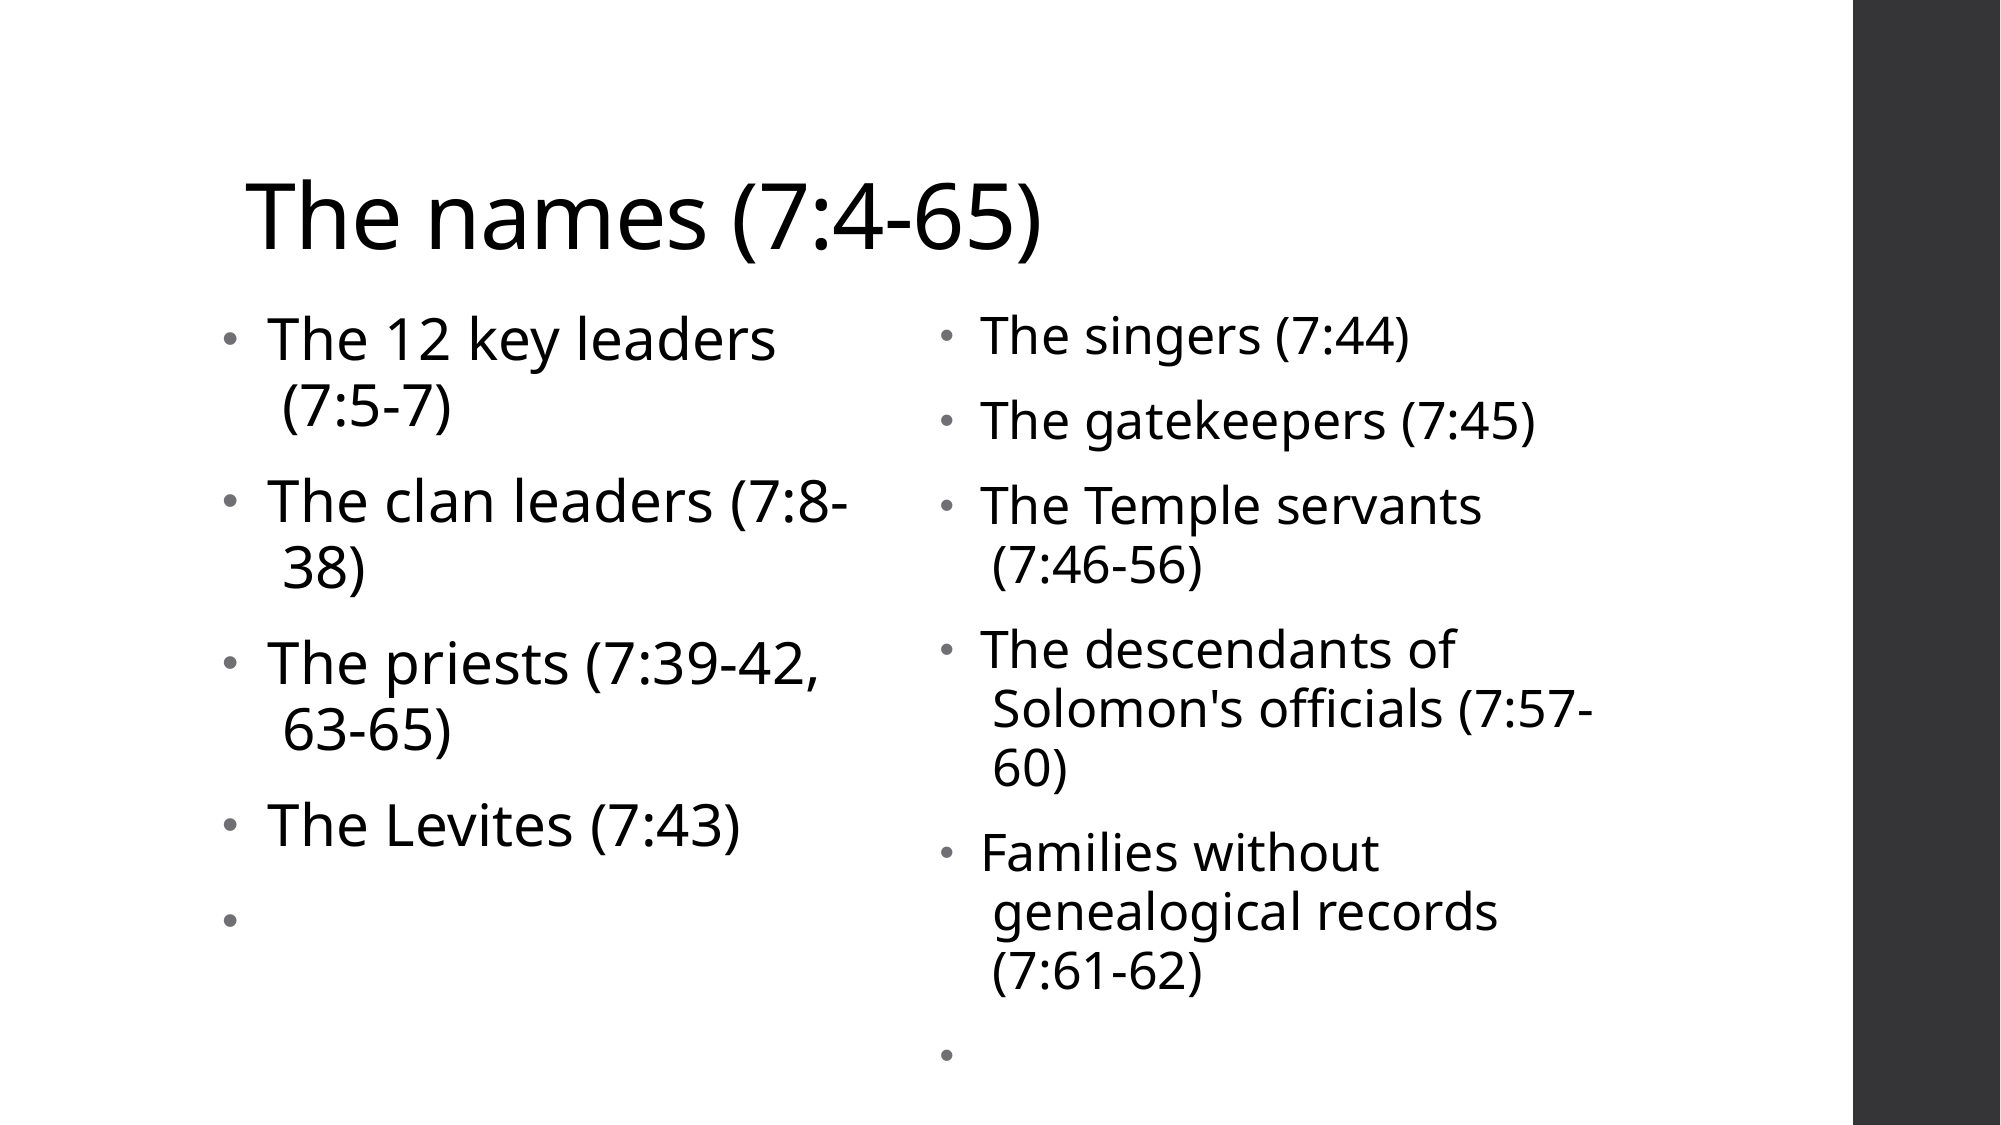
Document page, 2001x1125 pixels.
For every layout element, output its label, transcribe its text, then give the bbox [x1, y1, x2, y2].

list The 12 key leaders (7:5-7) The clan leaders (7:8-38) The priests (7:39-42, 63-65) The Levites (7:43) [207, 299, 900, 1014]
list The singers (7:44) The gatekeepers (7:45) The Temple servants (7:46-56) The descendants of Solomon's officials (7:57-60) Families without genealogical records (7:61-62) [924, 299, 1617, 1014]
title The names (7:4-65) [206, 60, 1797, 278]
